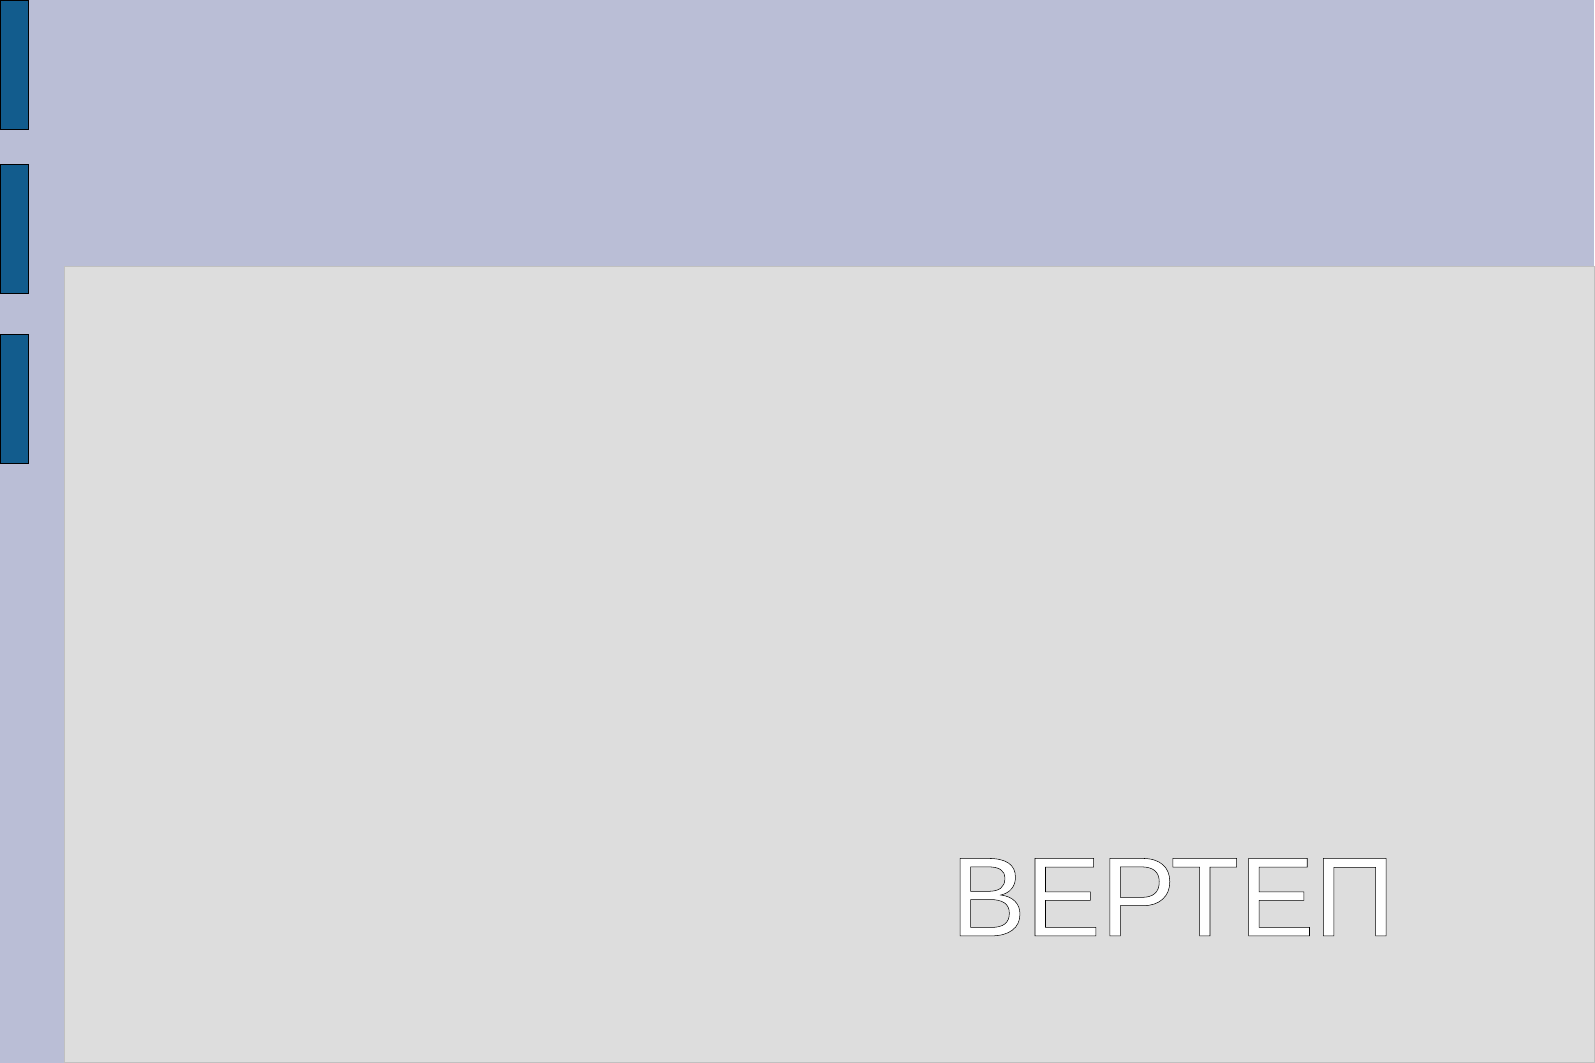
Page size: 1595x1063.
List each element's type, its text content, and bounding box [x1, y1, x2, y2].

picture [28, 1, 1329, 899]
text_box ВЕРТЕП [561, 826, 1477, 968]
